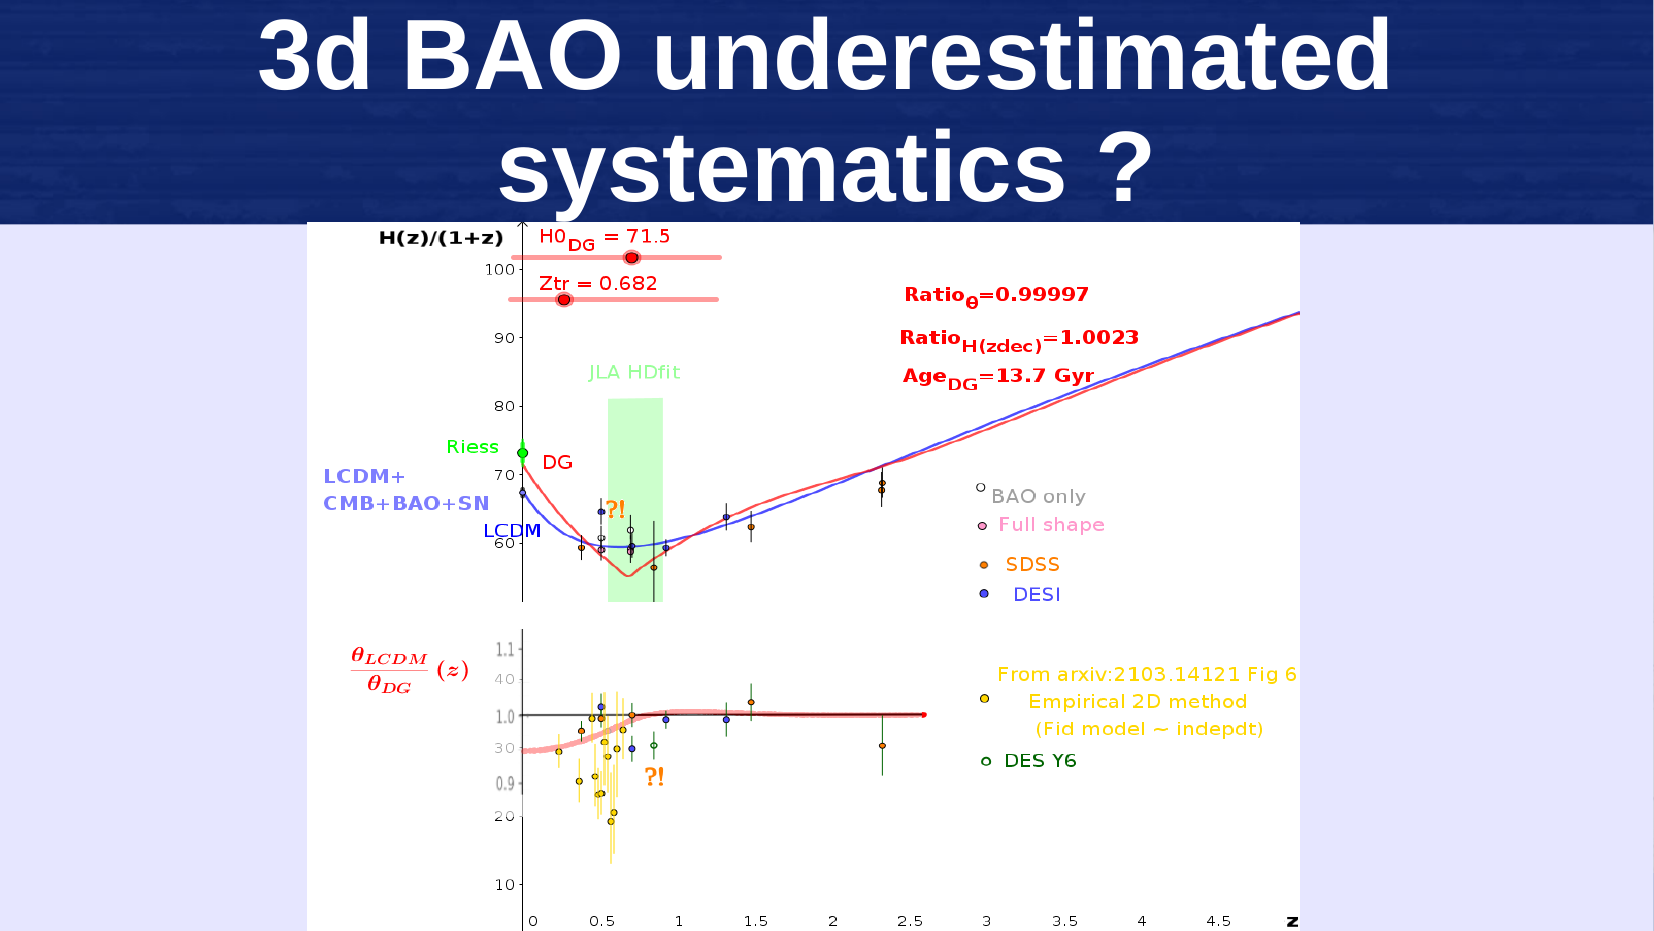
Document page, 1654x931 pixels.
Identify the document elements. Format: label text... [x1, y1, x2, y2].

title 3d BAO underestimated systematics ? [82, 0, 1571, 223]
picture [0, 0, 1654, 931]
list [1300, 224, 1654, 931]
list [0, 224, 307, 931]
